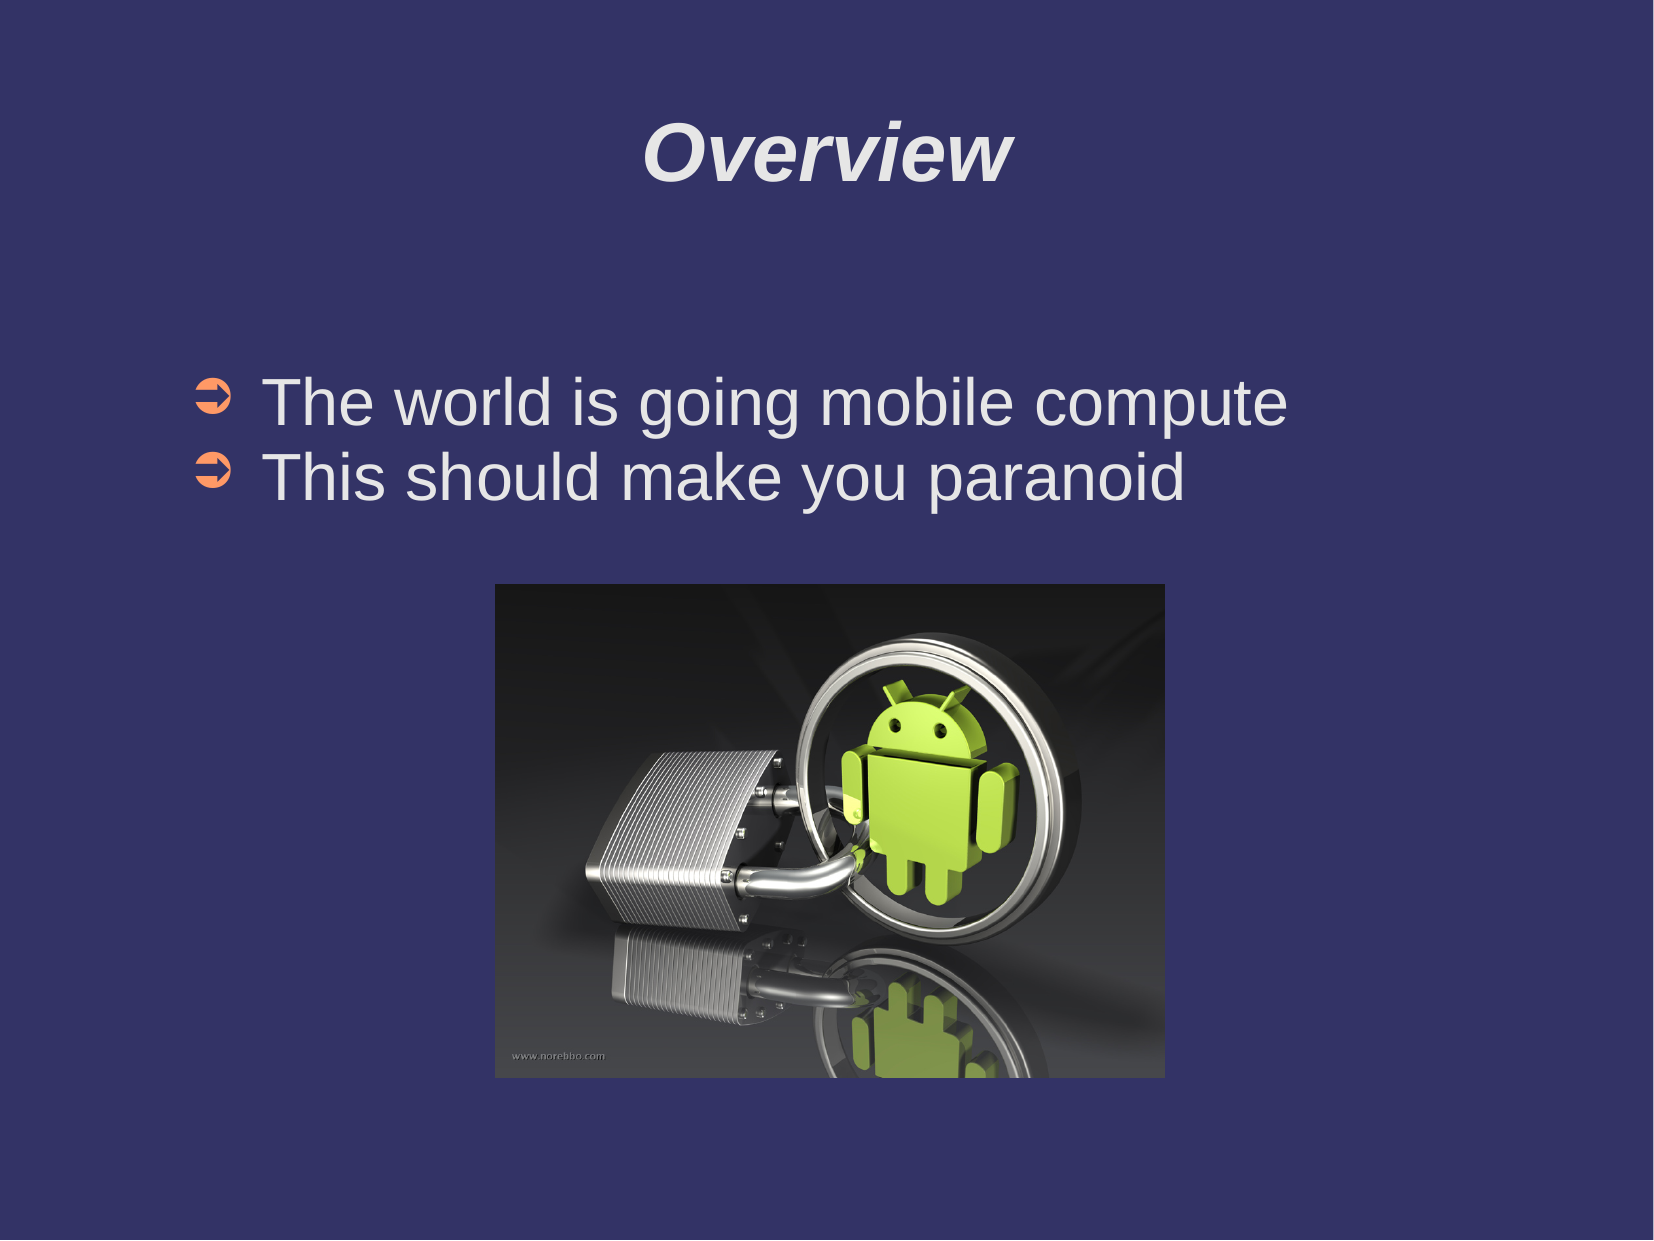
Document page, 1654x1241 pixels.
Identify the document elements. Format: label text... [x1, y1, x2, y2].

list The world is going mobile compute This should make you paranoid [178, 364, 1570, 1147]
picture [495, 584, 1165, 1078]
title Overview [82, 49, 1571, 257]
